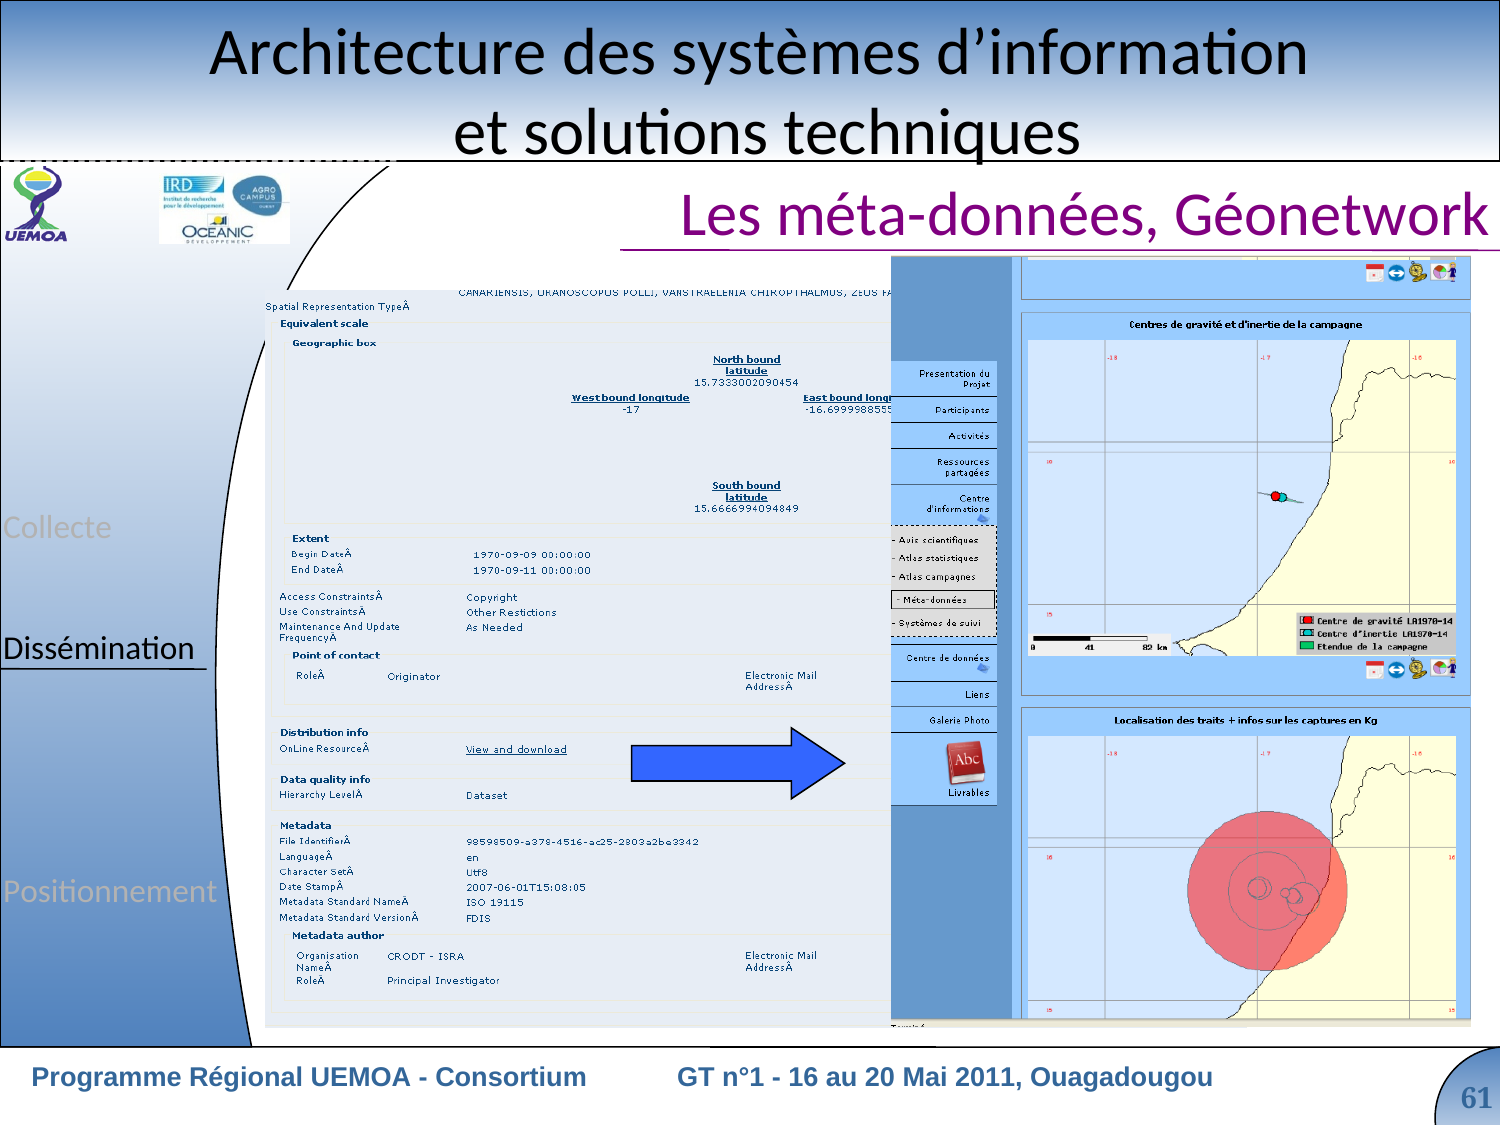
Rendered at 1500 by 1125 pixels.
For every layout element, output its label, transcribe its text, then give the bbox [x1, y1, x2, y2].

text_box [631, 727, 845, 799]
picture [265, 255, 1471, 1028]
text_box Collecte Dissémination Positionnement [0, 497, 314, 1039]
picture [159, 173, 265, 244]
picture [0, 166, 73, 244]
text_box Les méta-données, Géonetwork [265, 165, 1500, 256]
text_box Architecture des systèmes d’information et solutions techniques [53, 0, 1483, 161]
